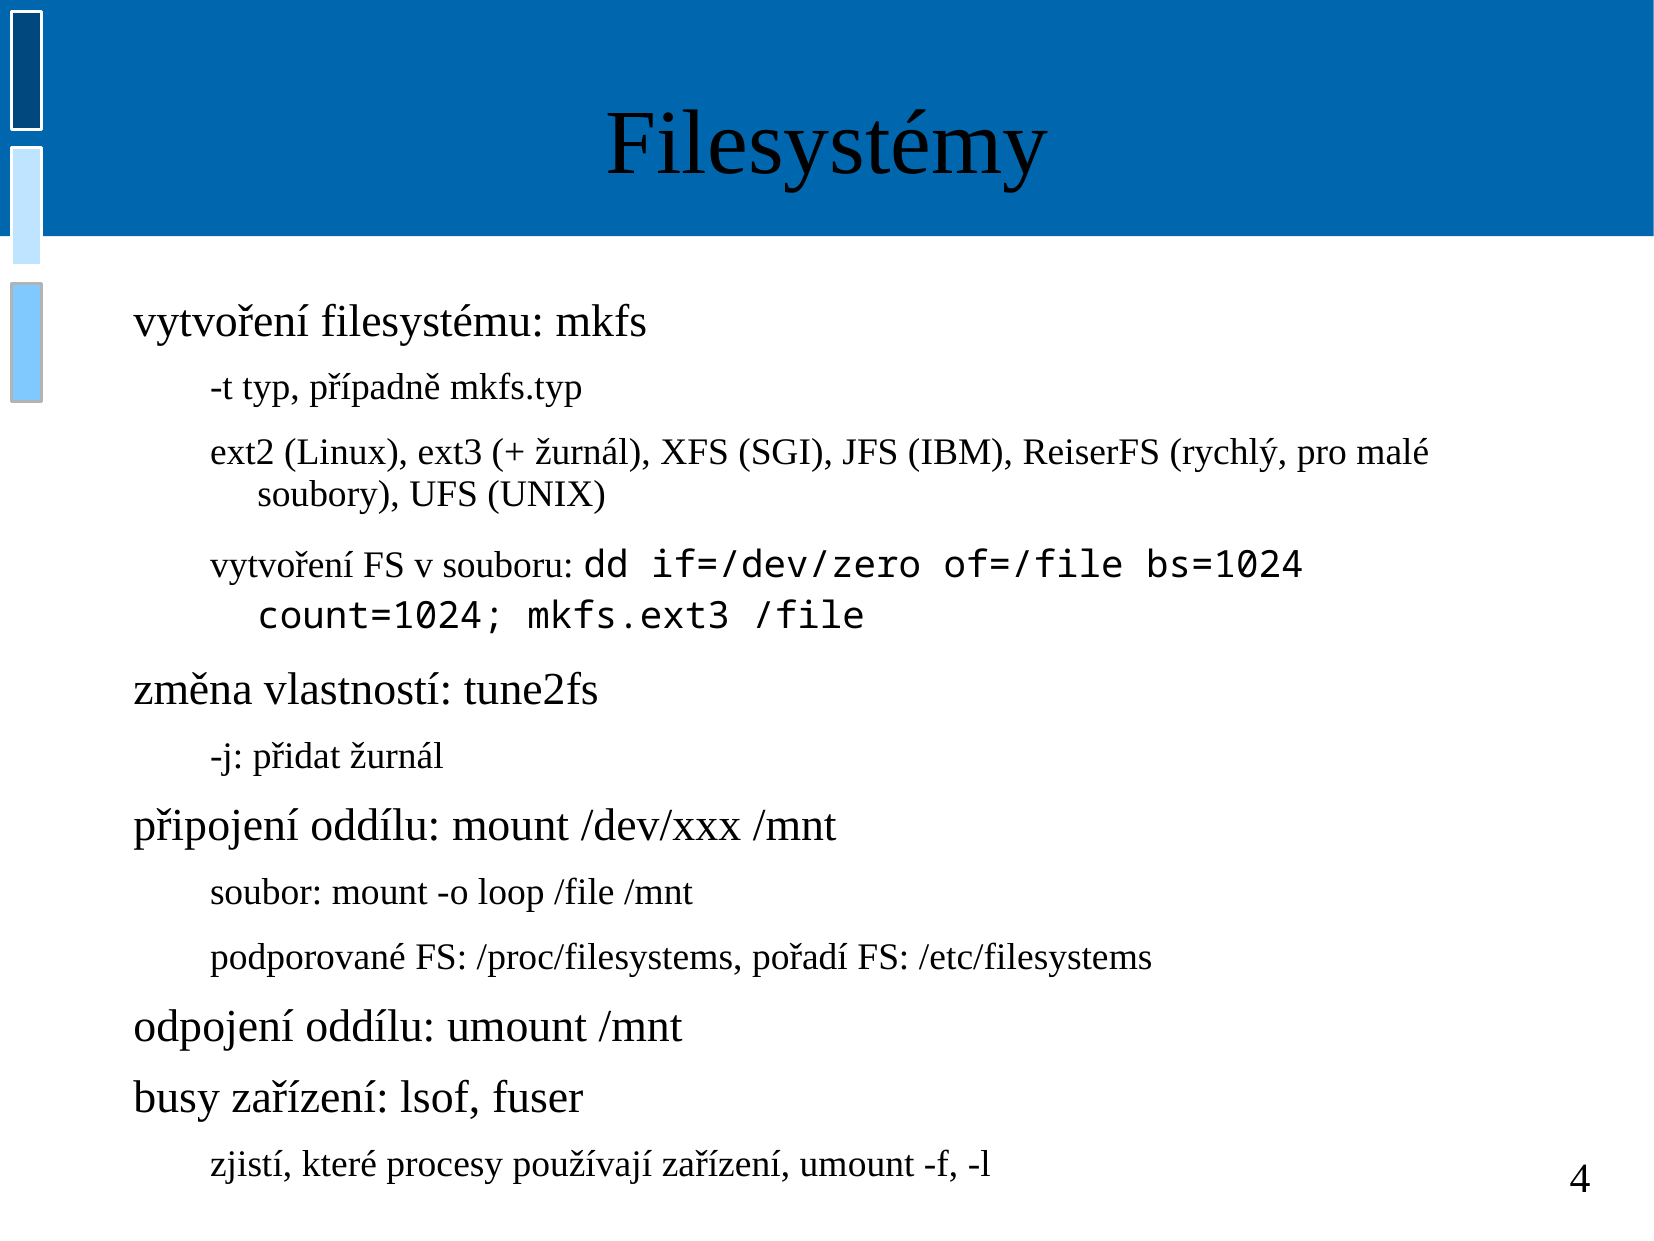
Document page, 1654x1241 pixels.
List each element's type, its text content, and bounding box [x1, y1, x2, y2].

title Filesystémy [121, 49, 1534, 237]
list vytvoření filesystému: mkfs -t typ, případně mkfs.typ ext2 (Linux), ext3 (+ žurnál), XFS (SGI), JFS (IBM), ReiserFS (rychlý, pro malé soubory), UFS (UNIX) vytvoření FS v souboru: dd if=/dev/zero of=/file bs=1024 count=1024; mkfs.ext3 /file změna vlastností: tune2fs -j: přidat žurnál připojení oddílu: mount /dev/xxx /mnt soubor: mount -o loop /file /mnt podporované FS: /proc/filesystems, pořadí FS: /etc/filesystems odpojení oddílu: umount /mnt busy zařízení: lsof, fuser zjistí, které procesy používají zařízení, umount -f, -l [115, 295, 1528, 1168]
